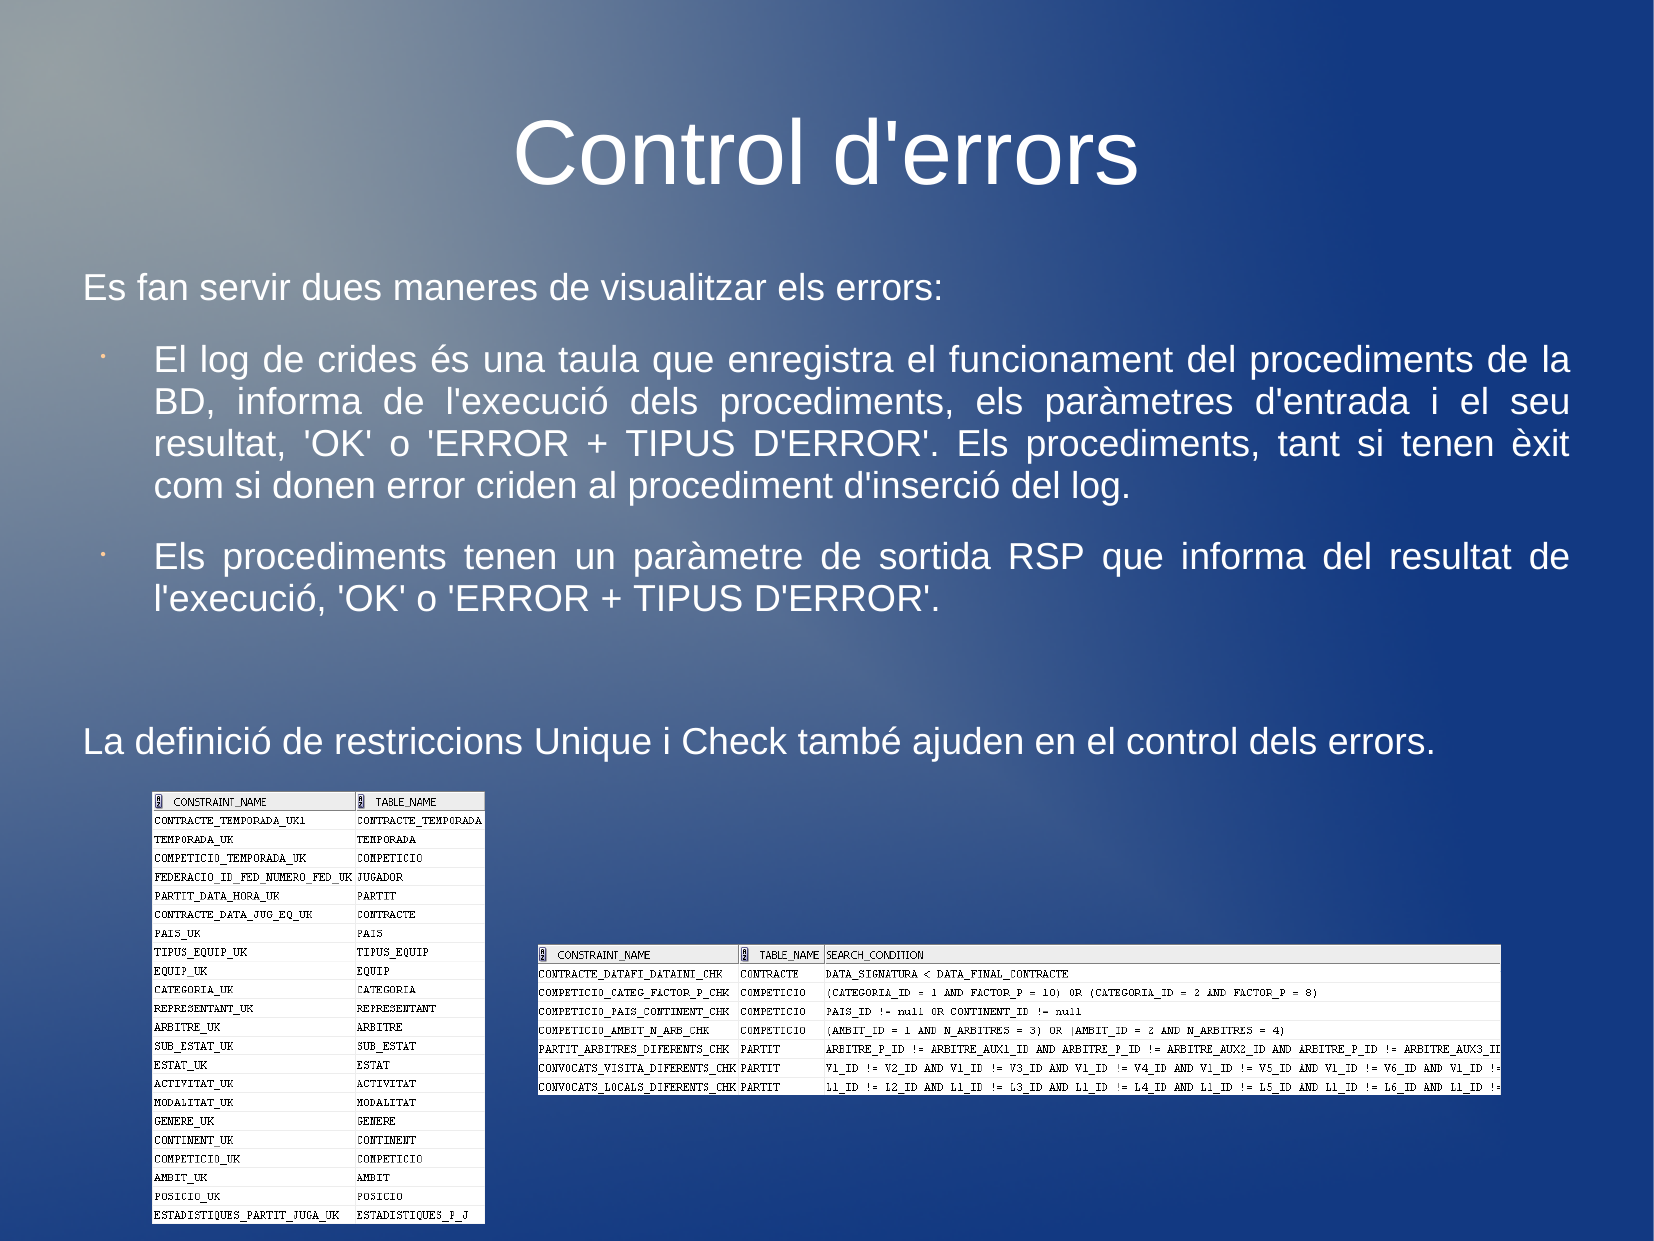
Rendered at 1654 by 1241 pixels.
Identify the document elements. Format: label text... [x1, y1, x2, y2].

title Control d'errors [82, 49, 1571, 257]
picture [0, 0, 1654, 1241]
list Es fan servir dues maneres de visualitzar els errors: El log de crides és una taula que enregistra el funcionament del procediments de la BD, informa de l'execució dels procediments, els paràmetres d'entrada i el seu resultat, 'OK' o 'ERROR + TIPUS D'ERROR'. Els procediments, tant si tenen èxit com si donen error criden al procediment d'inserció del log. Els procediments tenen un paràmetre de sortida RSP que informa del resultat de l'execució, 'OK' o 'ERROR + TIPUS D'ERROR'. La definició de restriccions Unique i Check també ajuden en el control dels errors. [82, 266, 1571, 792]
